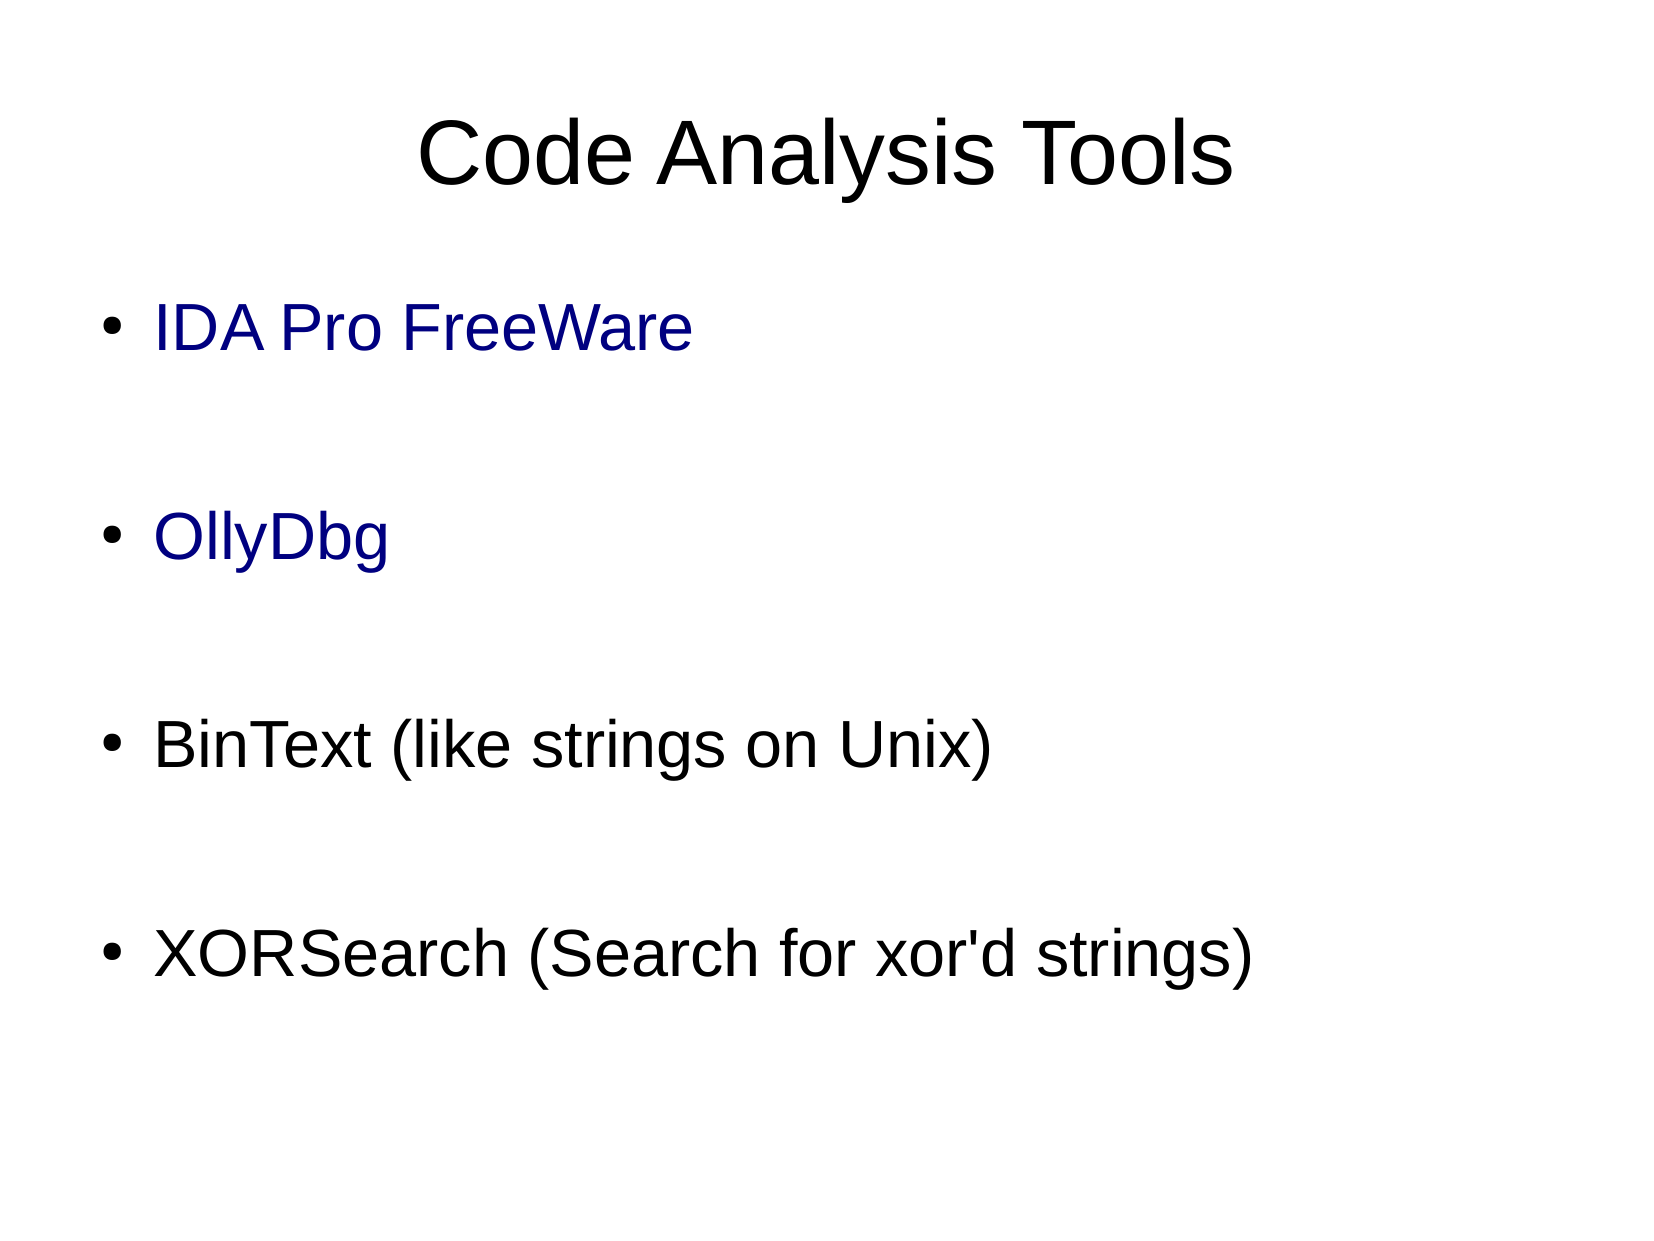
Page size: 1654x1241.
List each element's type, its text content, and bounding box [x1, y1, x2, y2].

list IDA Pro FreeWare OllyDbg BinText (like strings on Unix) XORSearch (Search for xor'd strings) [82, 290, 1538, 1010]
title Code Analysis Tools [82, 49, 1571, 257]
